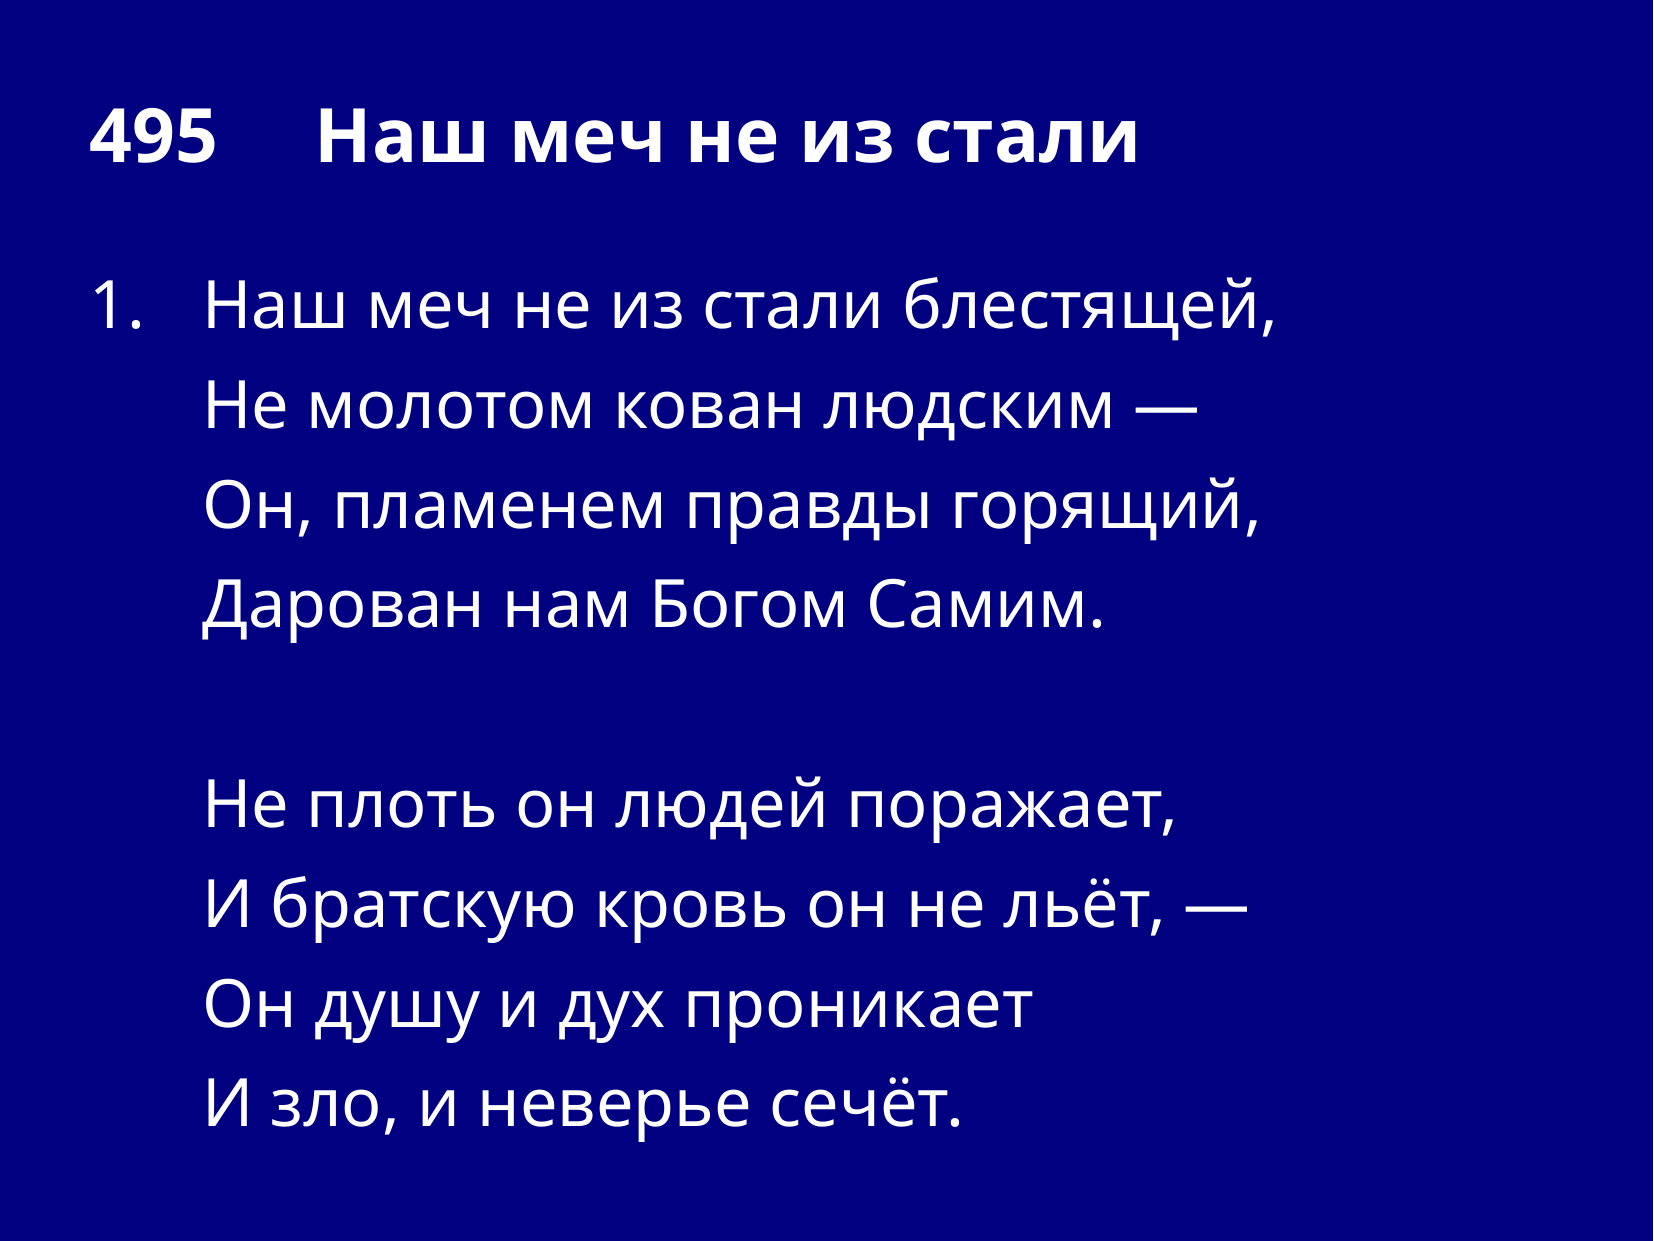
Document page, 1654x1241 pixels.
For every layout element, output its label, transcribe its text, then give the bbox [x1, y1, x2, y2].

text_box 495 Наш меч не из стали [75, 75, 1576, 188]
text_box 1. Наш меч не из стали блестящей, Не молотом кован людским — Он, пламенем правды горящий, Дарован нам Богом Самим. Не плоть он людей поражает, И братскую кровь он не льёт, — Он душу и дух проникает И зло, и неверье сечёт. [75, 188, 1576, 1163]
